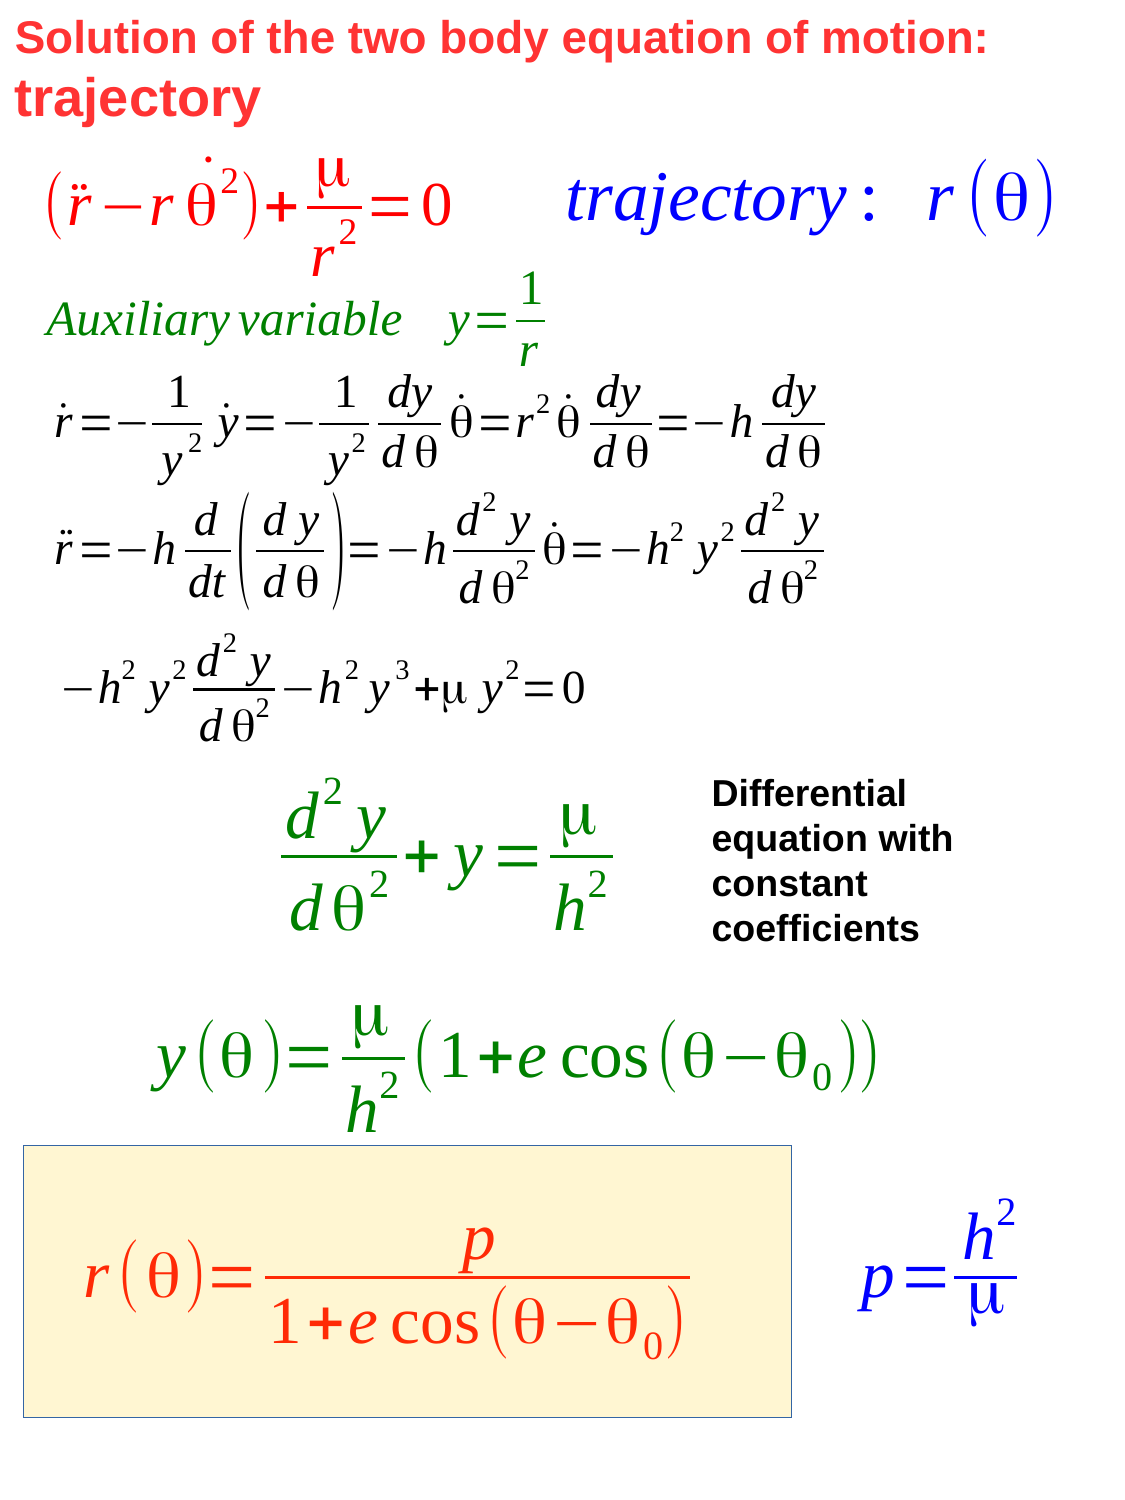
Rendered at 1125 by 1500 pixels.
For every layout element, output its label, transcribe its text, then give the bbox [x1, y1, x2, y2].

chart [547, 153, 1075, 240]
text_box Differential equation with constant coefficients [696, 761, 1040, 957]
chart [27, 154, 839, 614]
chart [259, 767, 632, 945]
chart [47, 625, 598, 752]
chart [131, 1002, 898, 1146]
chart [792, 1187, 1039, 1368]
text_box Solution of the two body equation of motion: trajectory [0, 0, 1016, 135]
text_box [23, 1145, 792, 1418]
